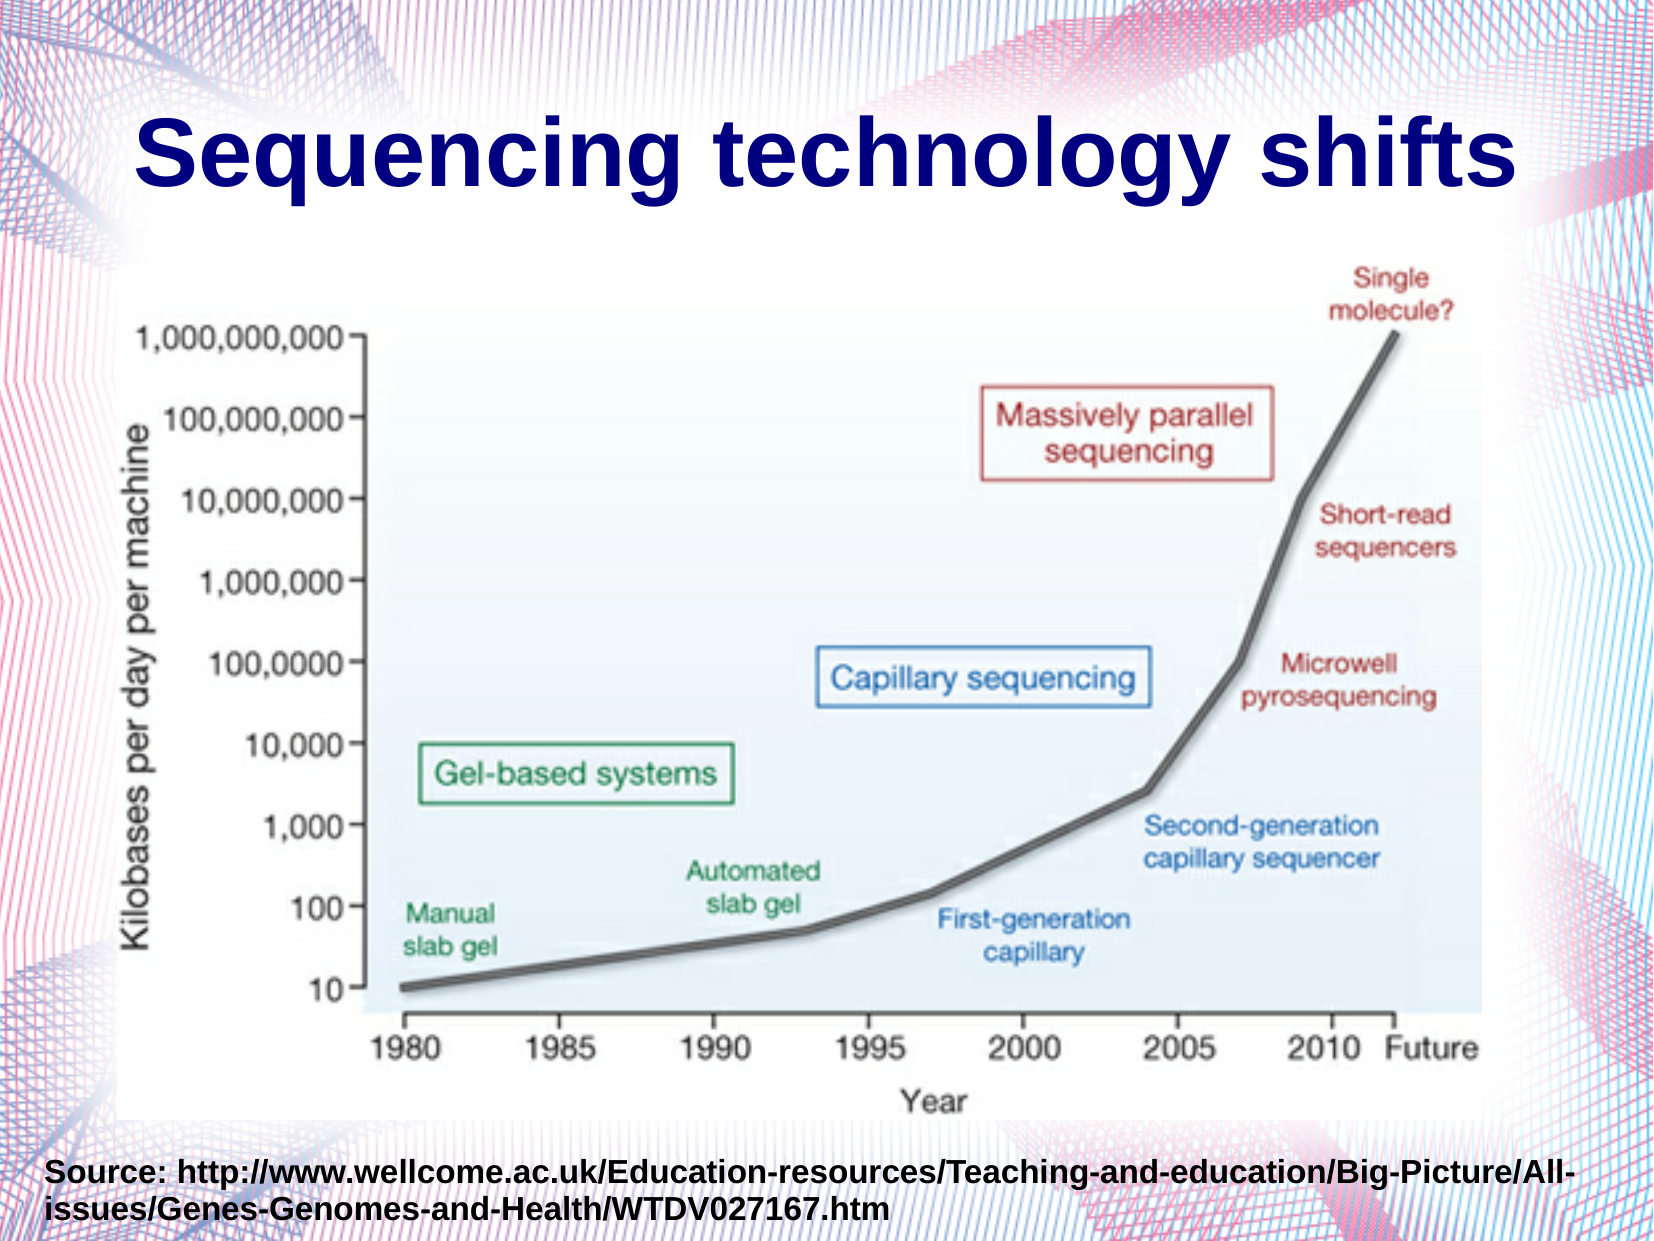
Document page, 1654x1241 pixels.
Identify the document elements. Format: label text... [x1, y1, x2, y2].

picture [0, 0, 1654, 1241]
text_box Source: http://www.wellcome.ac.uk/Education-resources/Teaching-and-education/Big-Picture/All-issues/Genes-Genomes-and-Health/WTDV027167.htm [29, 1145, 1624, 1238]
title Sequencing technology shifts [82, 49, 1571, 257]
